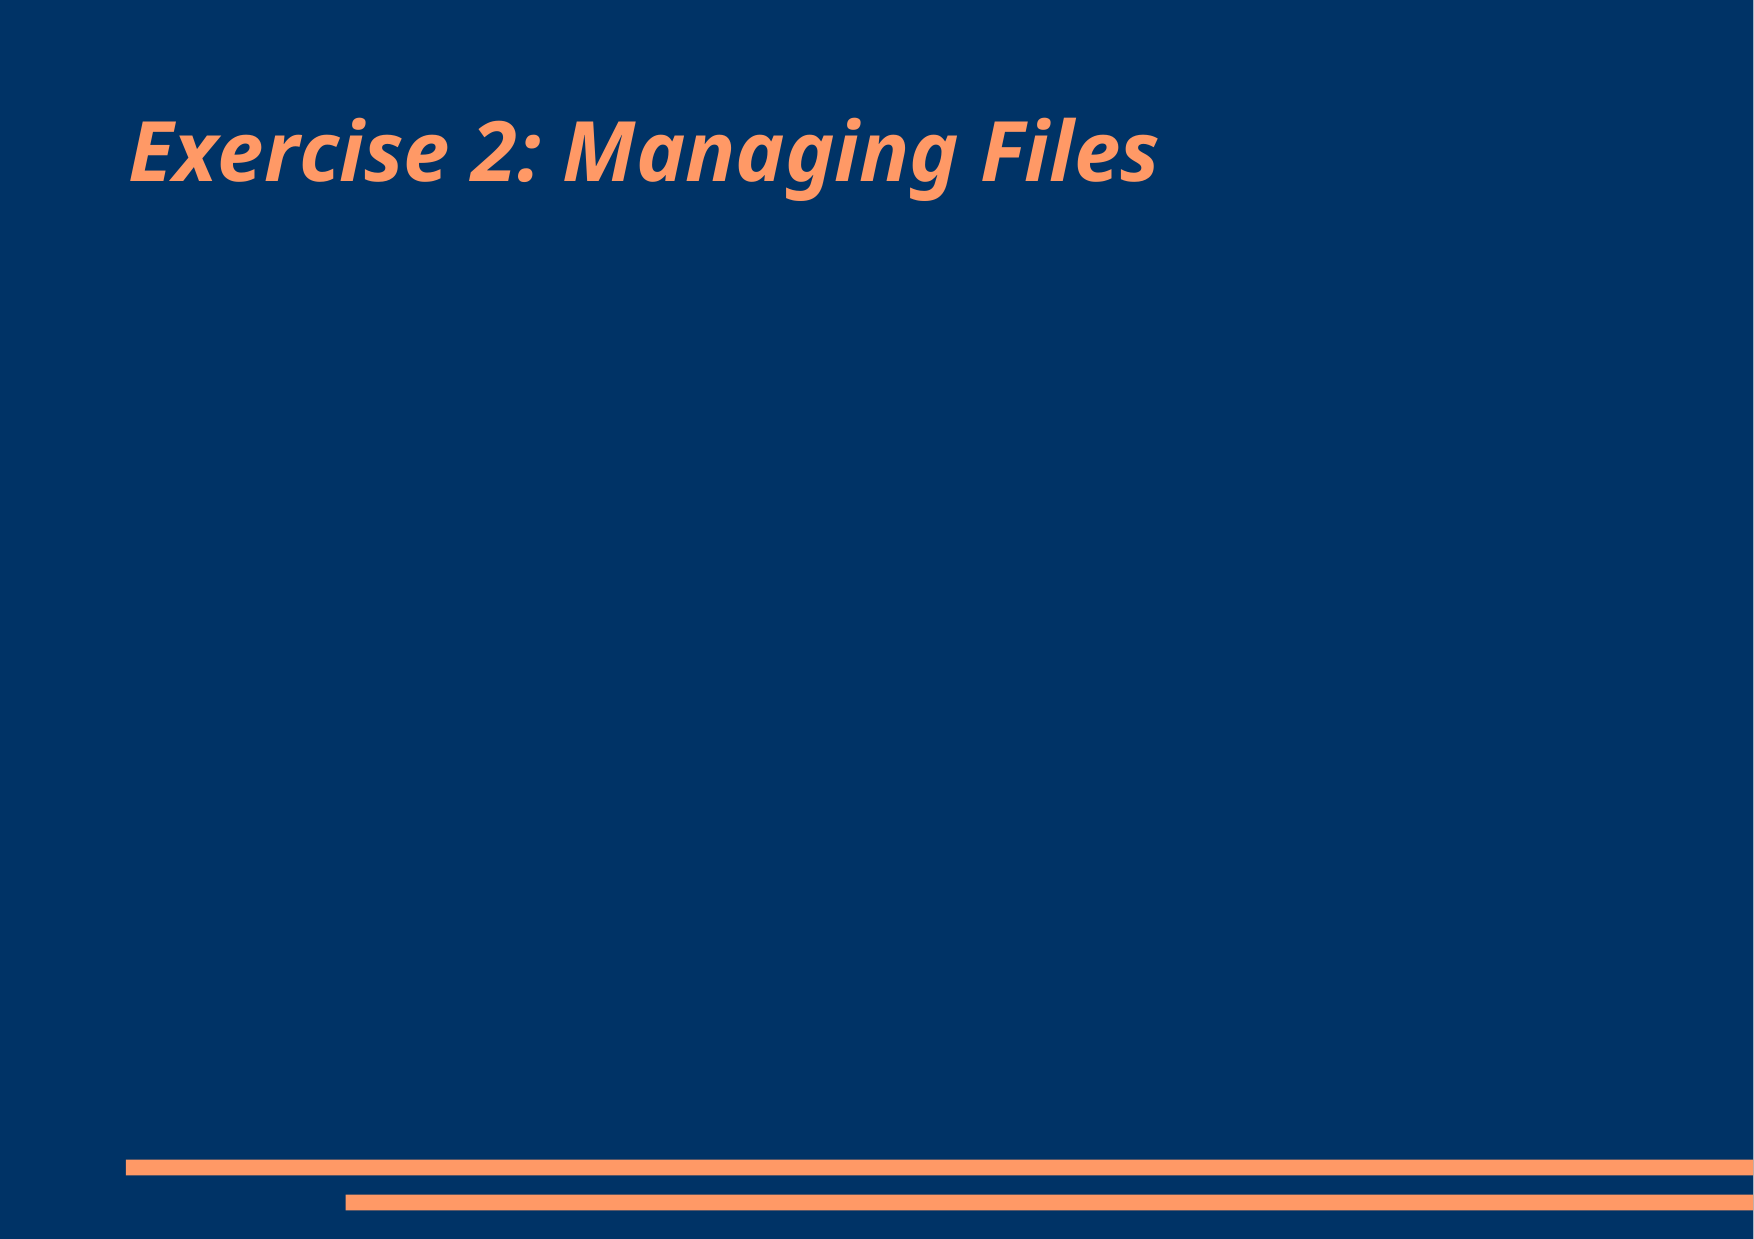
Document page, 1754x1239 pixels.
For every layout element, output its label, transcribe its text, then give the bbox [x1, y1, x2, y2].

title Exercise 2: Managing Files [128, 46, 1627, 253]
